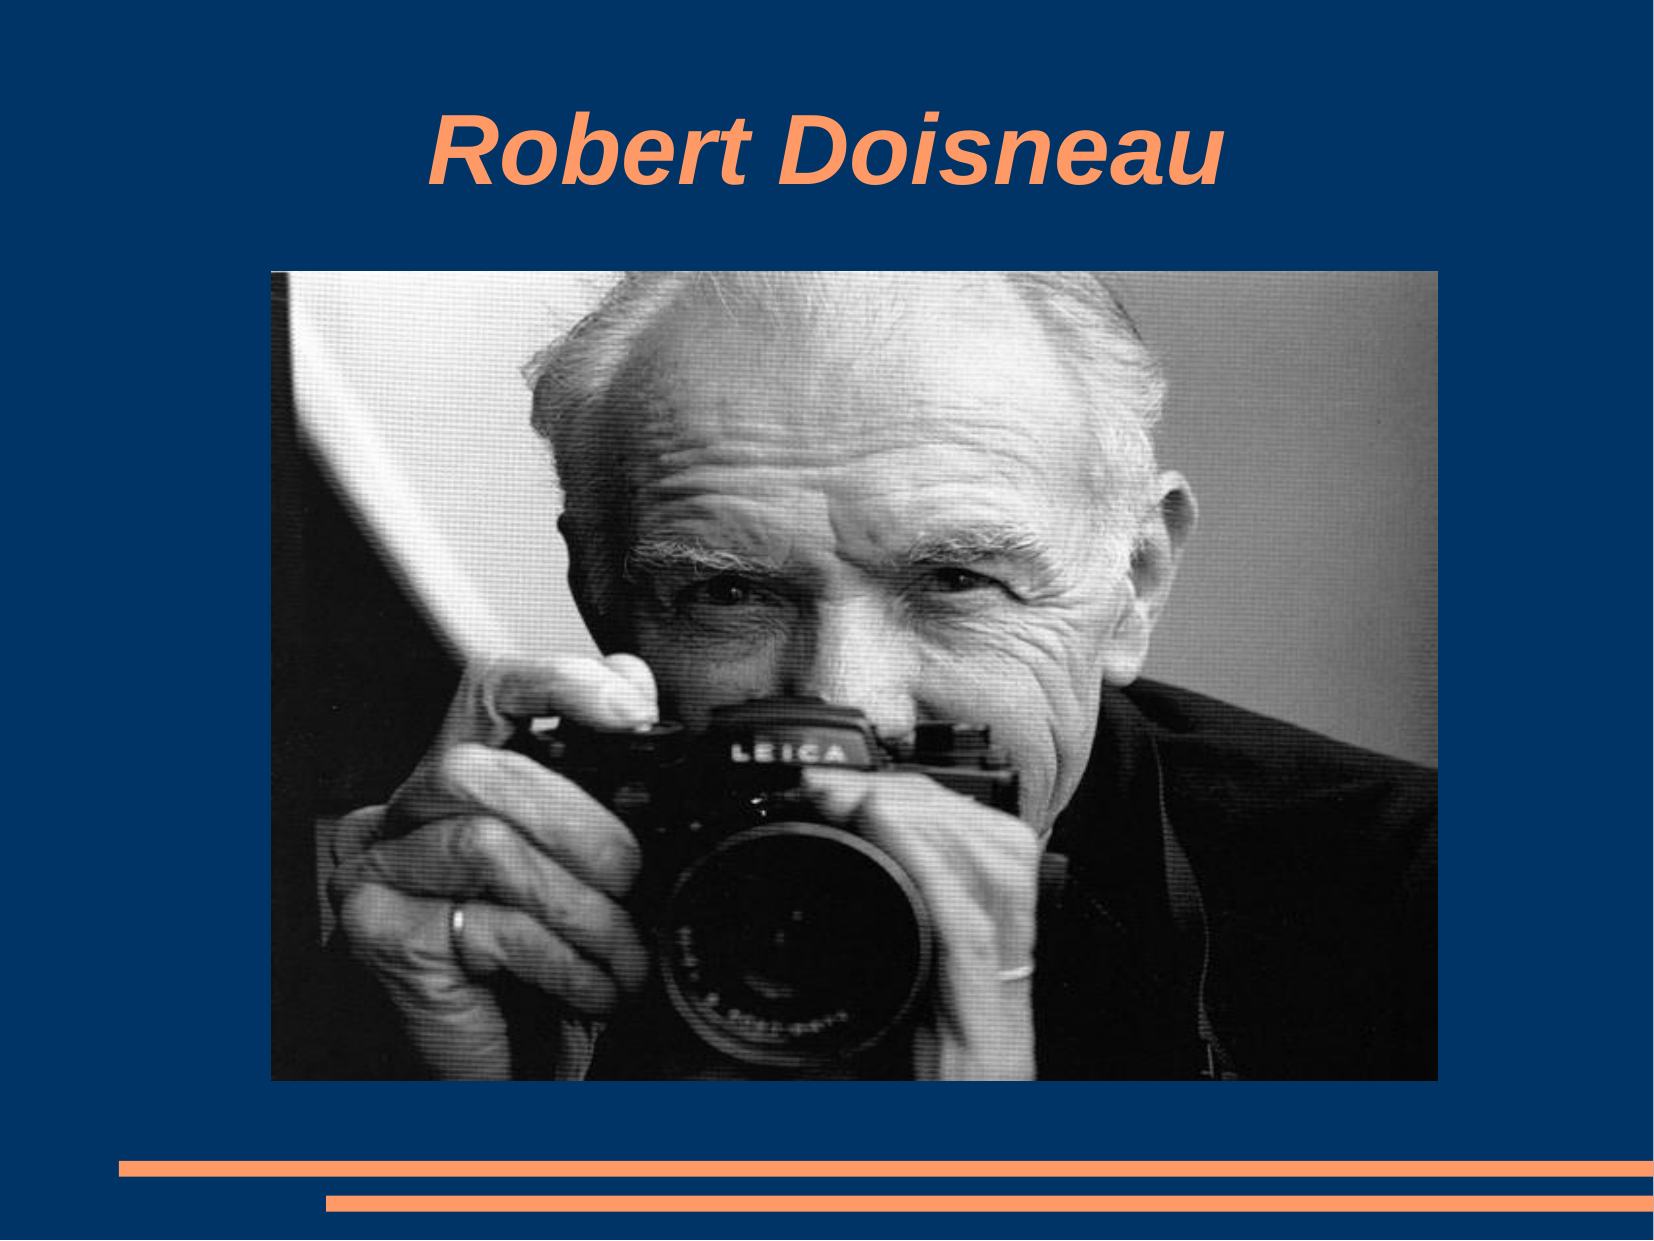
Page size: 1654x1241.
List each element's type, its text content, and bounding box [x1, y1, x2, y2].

title Robert Doisneau [121, 46, 1534, 254]
picture [271, 271, 1438, 1082]
